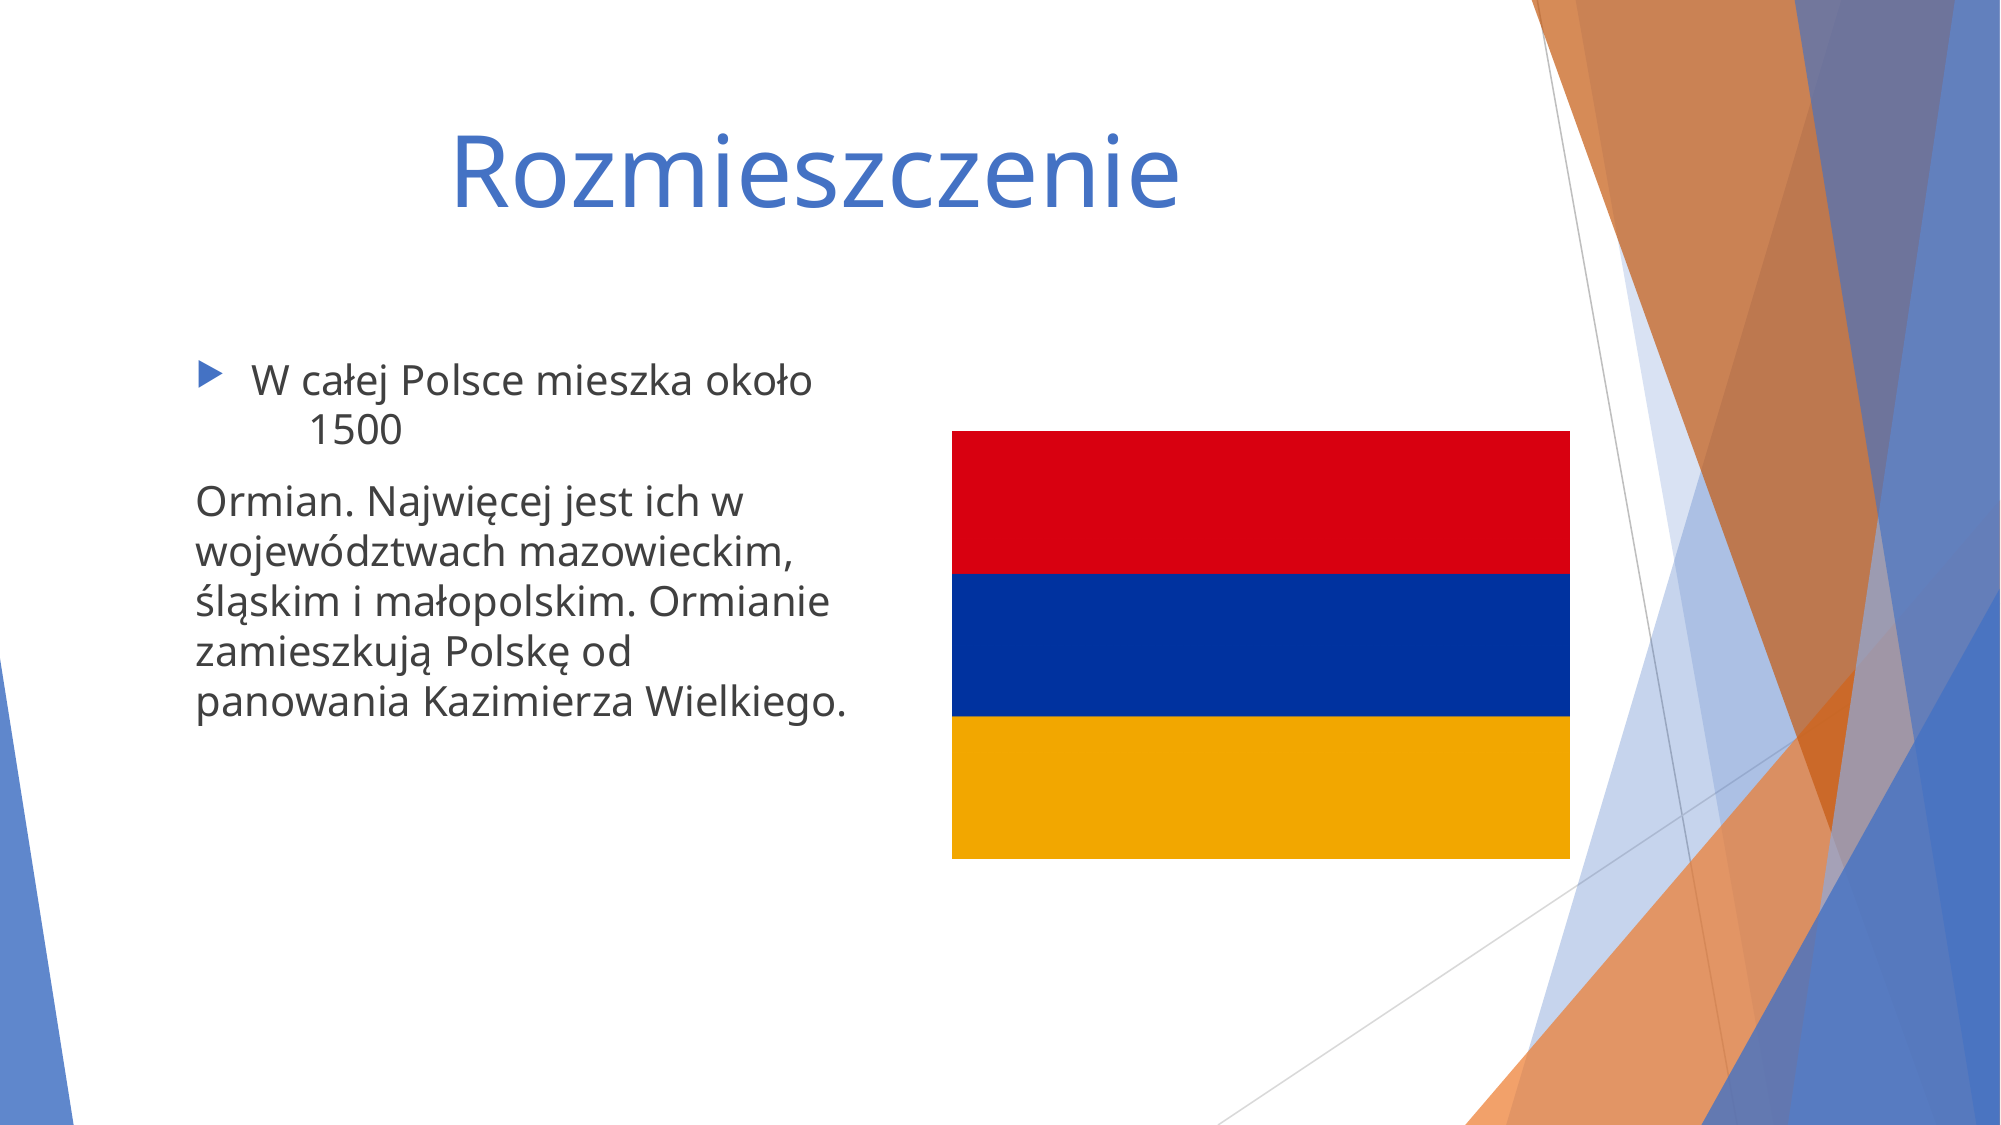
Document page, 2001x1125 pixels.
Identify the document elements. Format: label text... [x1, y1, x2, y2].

list W całej Polsce mieszka około 1500 Ormian. Najwięcej jest ich w województwach mazowieckim, śląskim i małopolskim. Ormianie zamieszkują Polskę od panowania Kazimierza Wielkiego. [180, 345, 867, 983]
picture [952, 431, 1570, 859]
title Rozmieszczenie [111, 99, 1522, 317]
